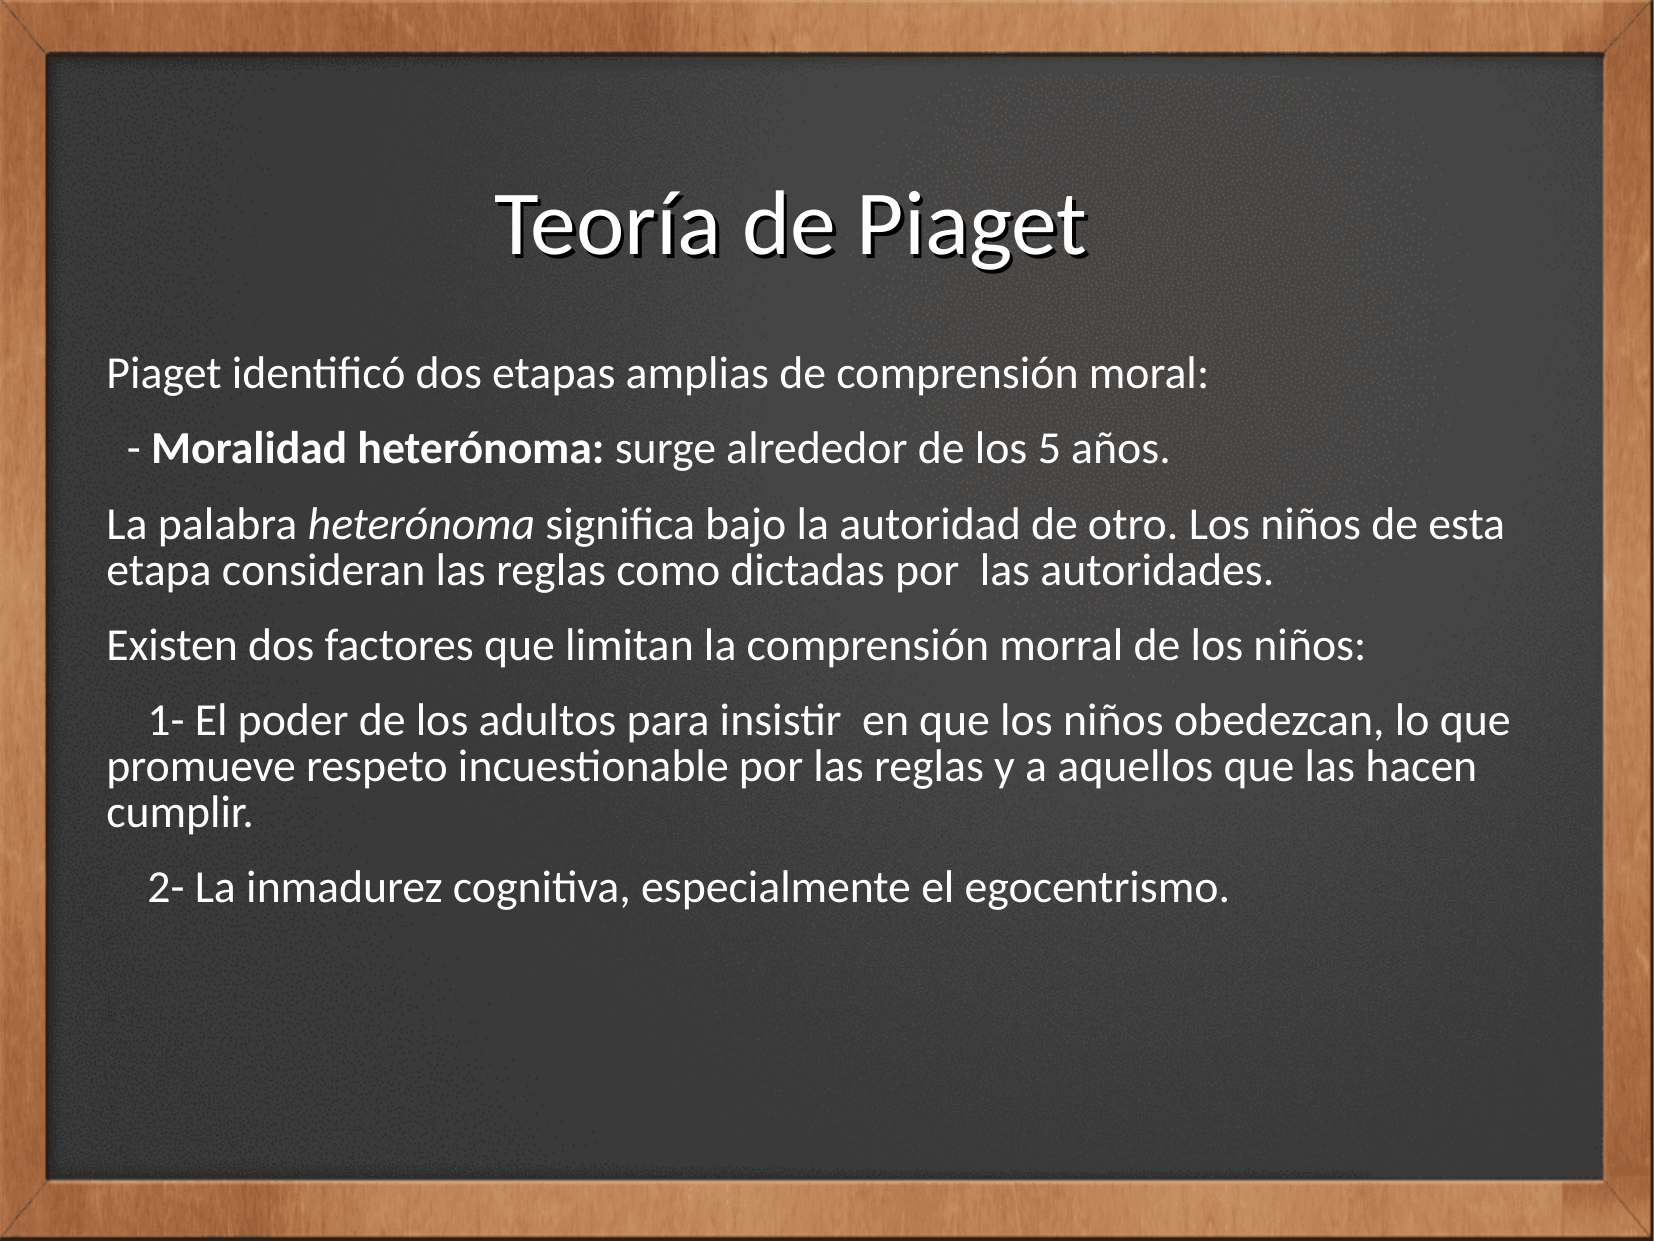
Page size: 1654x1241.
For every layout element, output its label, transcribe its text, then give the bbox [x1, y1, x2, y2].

picture [0, 0, 1654, 1241]
list Piaget identificó dos etapas amplias de comprensión moral: - Moralidad heterónoma: surge alrededor de los 5 años. La palabra heterónoma significa bajo la autoridad de otro. Los niños de esta etapa consideran las reglas como dictadas por las autoridades. Existen dos factores que limitan la comprensión morral de los niños: 1- El poder de los adultos para insistir en que los niños obedezcan, lo que promueve respeto incuestionable por las reglas y a aquellos que las hacen cumplir. 2- La inmadurez cognitiva, especialmente el egocentrismo. [106, 354, 1595, 1173]
title Teoría de Piaget [47, 147, 1536, 316]
